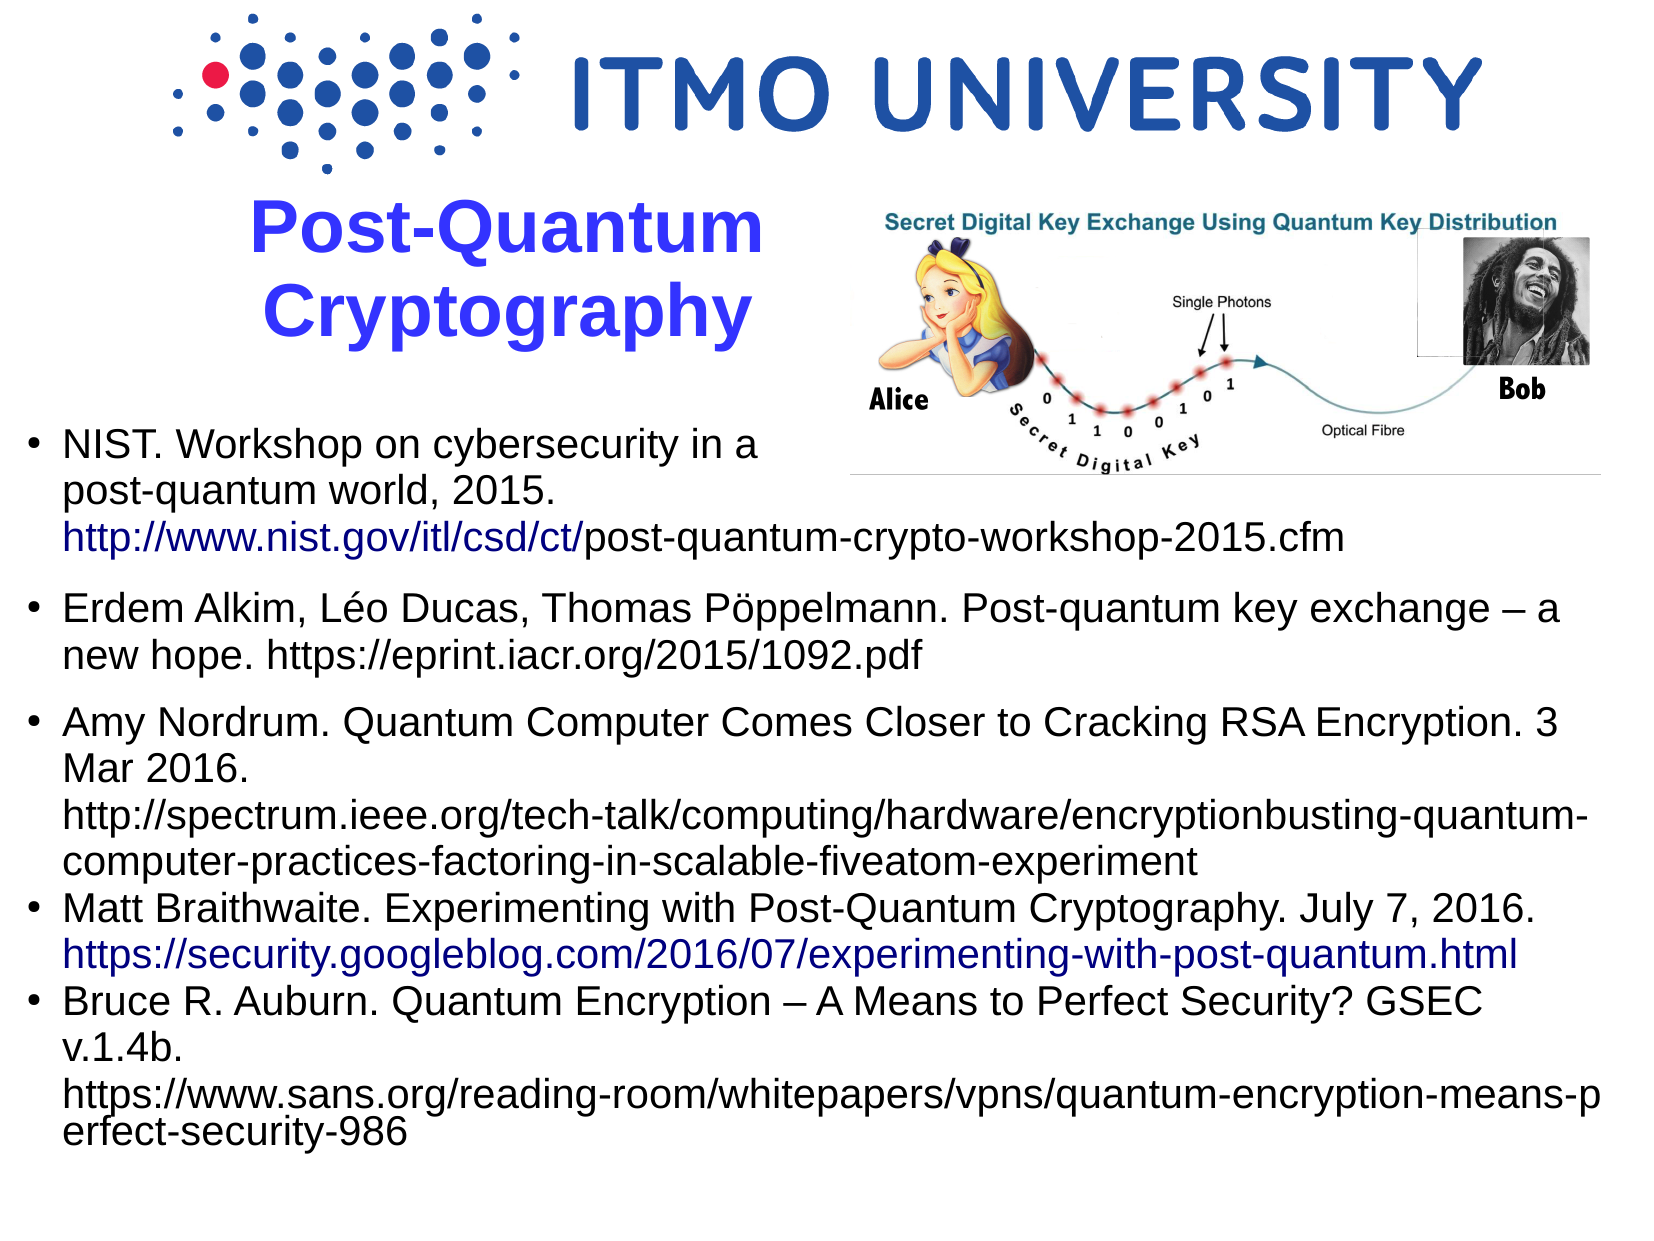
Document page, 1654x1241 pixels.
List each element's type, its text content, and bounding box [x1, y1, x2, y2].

title Post-Quantum Cryptography [200, 306, 815, 373]
picture [0, 0, 1654, 413]
text_box NIST. Workshop on cybersecurity in a post-quantum world, 2015. http://www.nist.gov/itl/csd/ct/post-quantum-crypto-workshop-2015.cfm Erdem Alkim, Léo Ducas, Thomas Pöppelmann. Post-quantum key exchange – a new hope. https://eprint.iacr.org/2015/1092.pdf Amy Nordrum. Quantum Computer Comes Closer to Cracking RSA Encryption. 3 Mar 2016. http://spectrum.ieee.org/tech-talk/computing/hardware/encryptionbusting-quantum-computer-practices-factoring-in-scalable-fiveatom-experiment Matt Braithwaite. Experimenting with Post-Quantum Cryptography. July 7, 2016. https://security.googleblog.com/2016/07/experimenting-with-post-quantum.html Bruce R. Auburn. Quantum Encryption – A Means to Perfect Security? GSEC v.1.4b. https://www.sans.org/reading-room/whitepapers/vpns/quantum-encryption-means-perfect-security-986 [11, 413, 1619, 1218]
